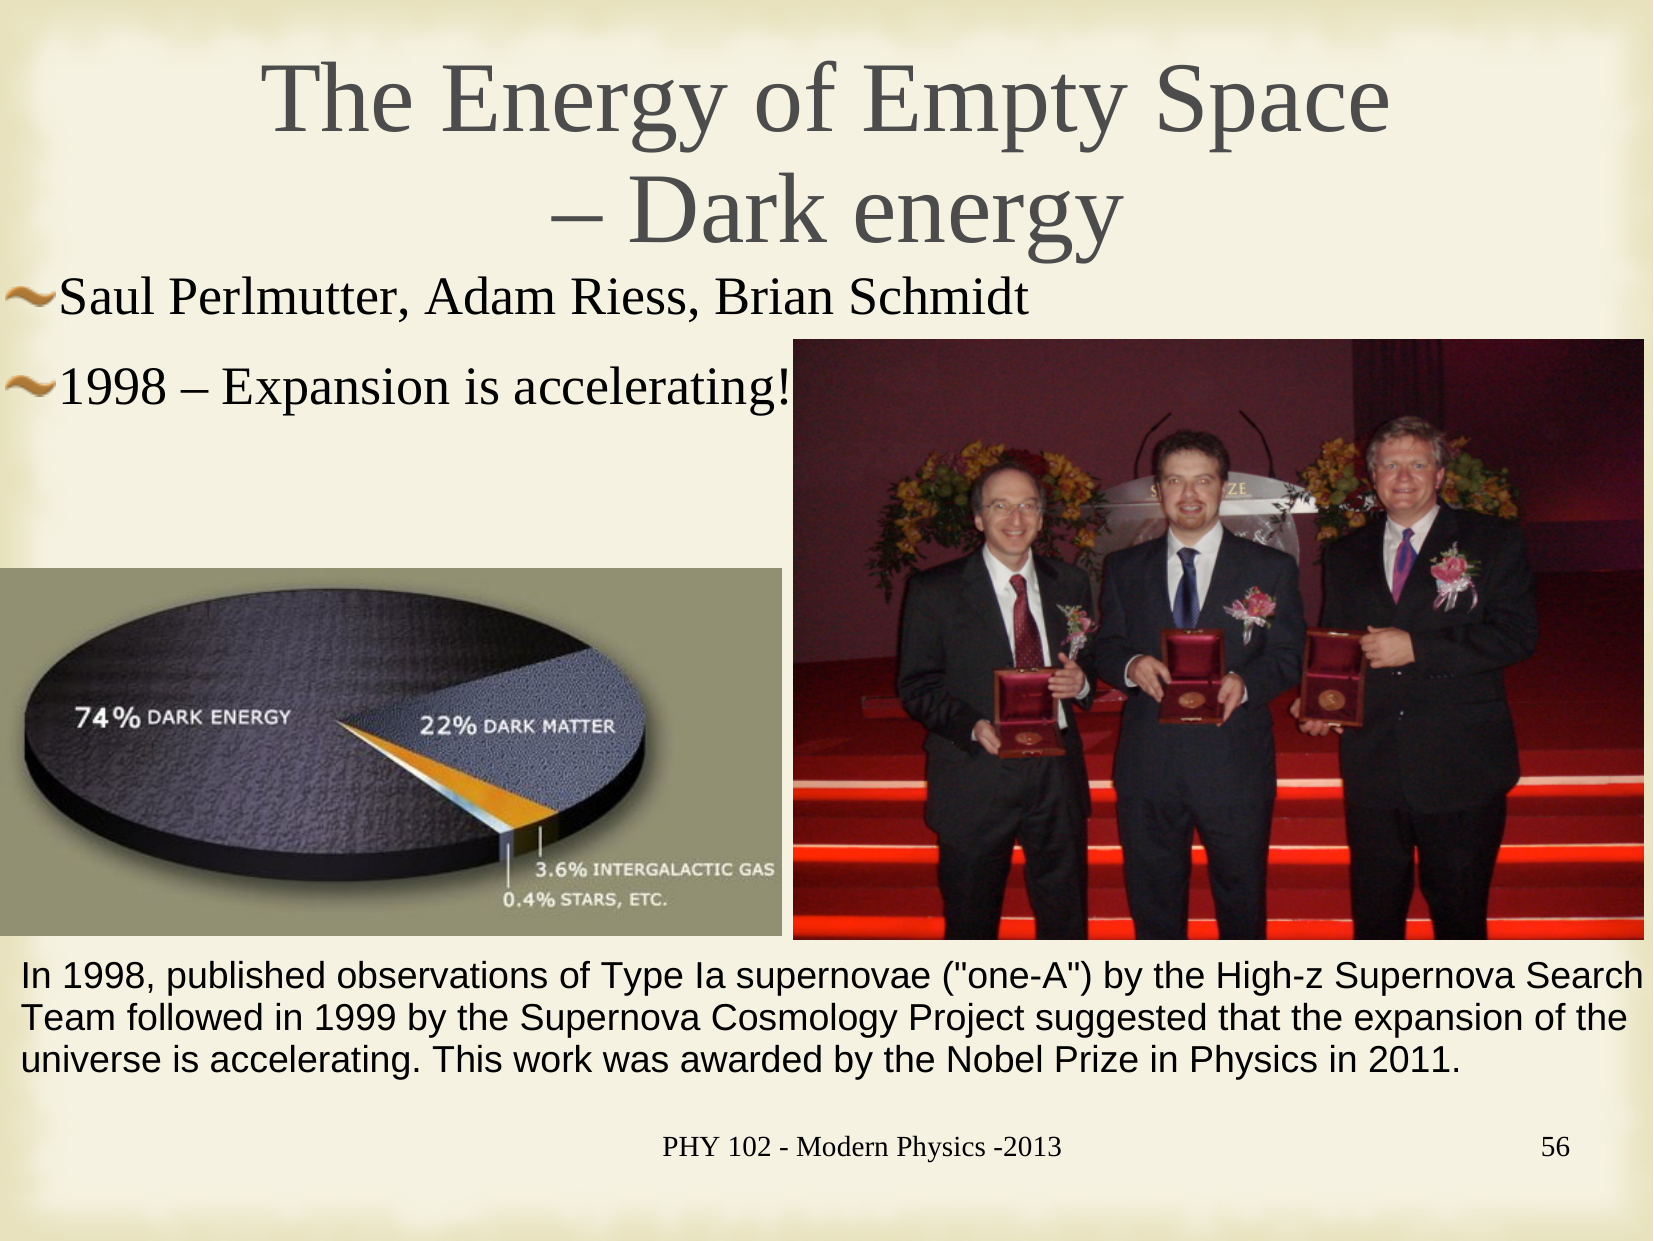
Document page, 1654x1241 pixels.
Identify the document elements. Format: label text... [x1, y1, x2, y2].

title The Energy of Empty Space – Dark energy [82, 42, 1571, 264]
picture [0, 0, 1653, 1241]
list Saul Perlmutter, Adam Riess, Brian Schmidt 1998 – Expansion is accelerating! [0, 266, 1406, 451]
text_box In 1998, published observations of Type Ia supernovae ("one-A") by the High-z Supernova Search Team followed in 1999 by the Supernova Cosmology Project suggested that the expansion of the universe is accelerating. This work was awarded by the Nobel Prize in Physics in 2011. [5, 947, 1653, 1135]
